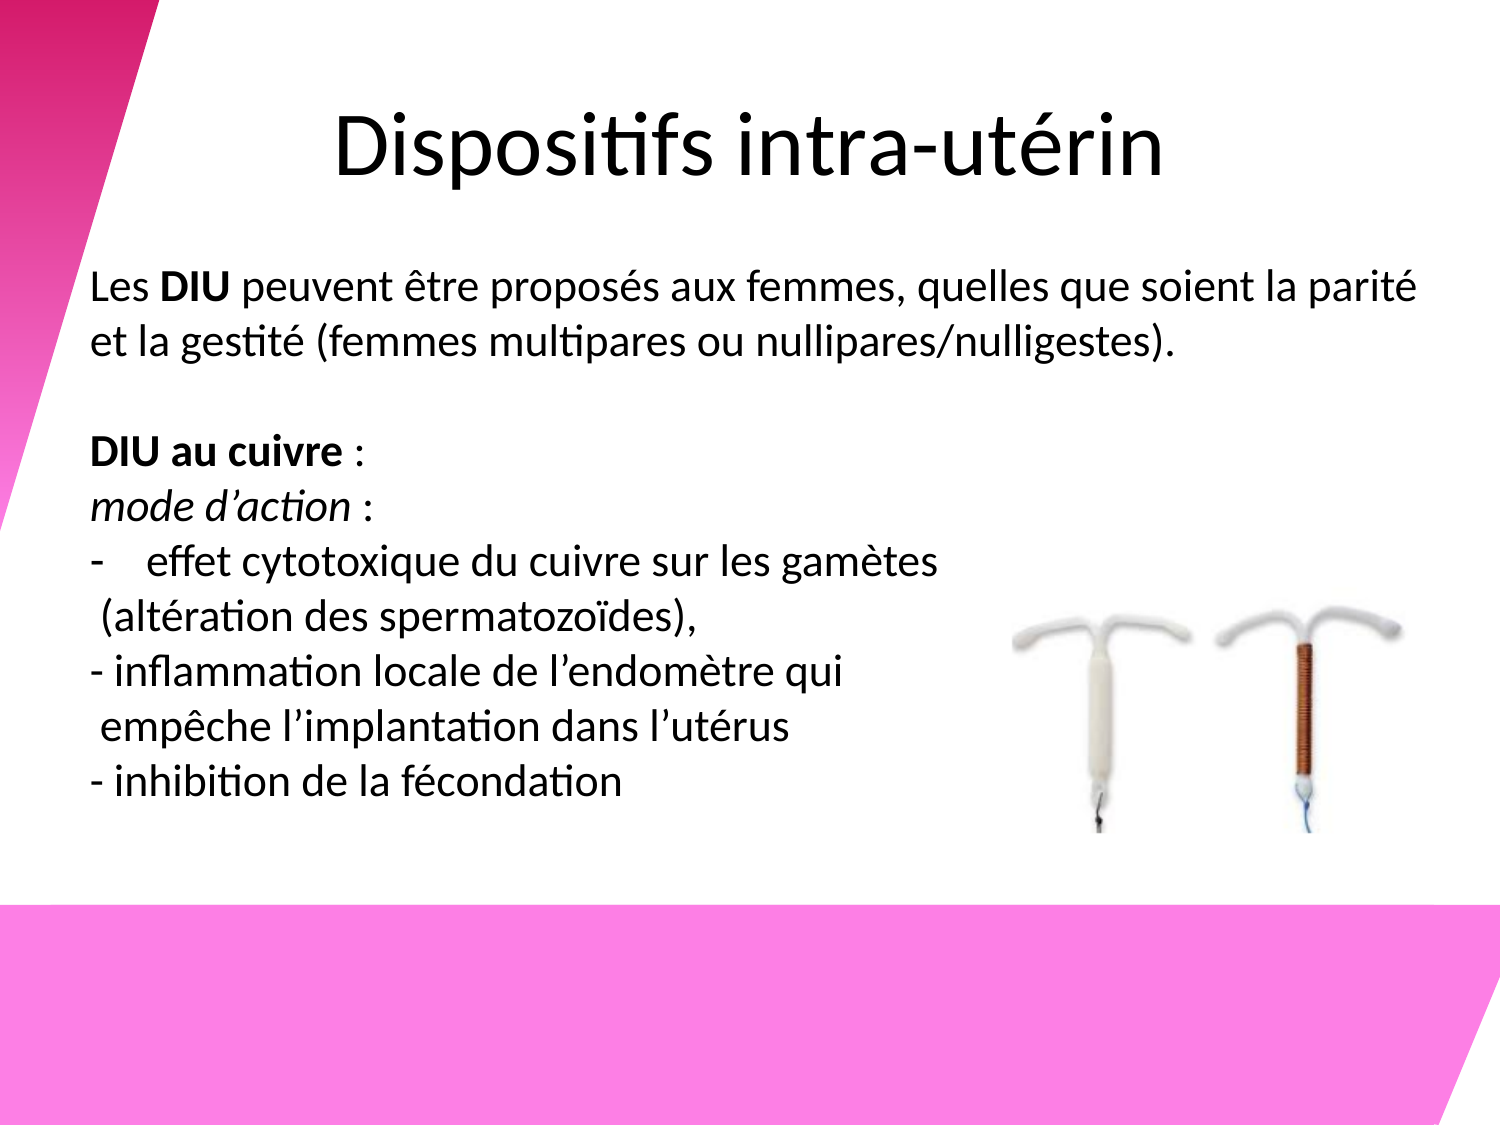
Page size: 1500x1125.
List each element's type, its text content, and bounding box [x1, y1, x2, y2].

text_box [0, 904, 1500, 1125]
text_box [0, 0, 160, 532]
picture [992, 578, 1421, 860]
list [75, 262, 1426, 1005]
text_box Les DIU peuvent être proposés aux femmes, quelles que soient la parité et la gestité (femmes multipares ou nullipares/nulligestes). DIU au cuivre : mode d’action : effet cytotoxique du cuivre sur les gamètes (altération des spermatozoïdes), - inflammation locale de l’endomètre qui empêche l’implantation dans l’utérus - inhibition de la fécondation [75, 247, 1477, 868]
title Dispositifs intra-utérin [75, 45, 1426, 233]
